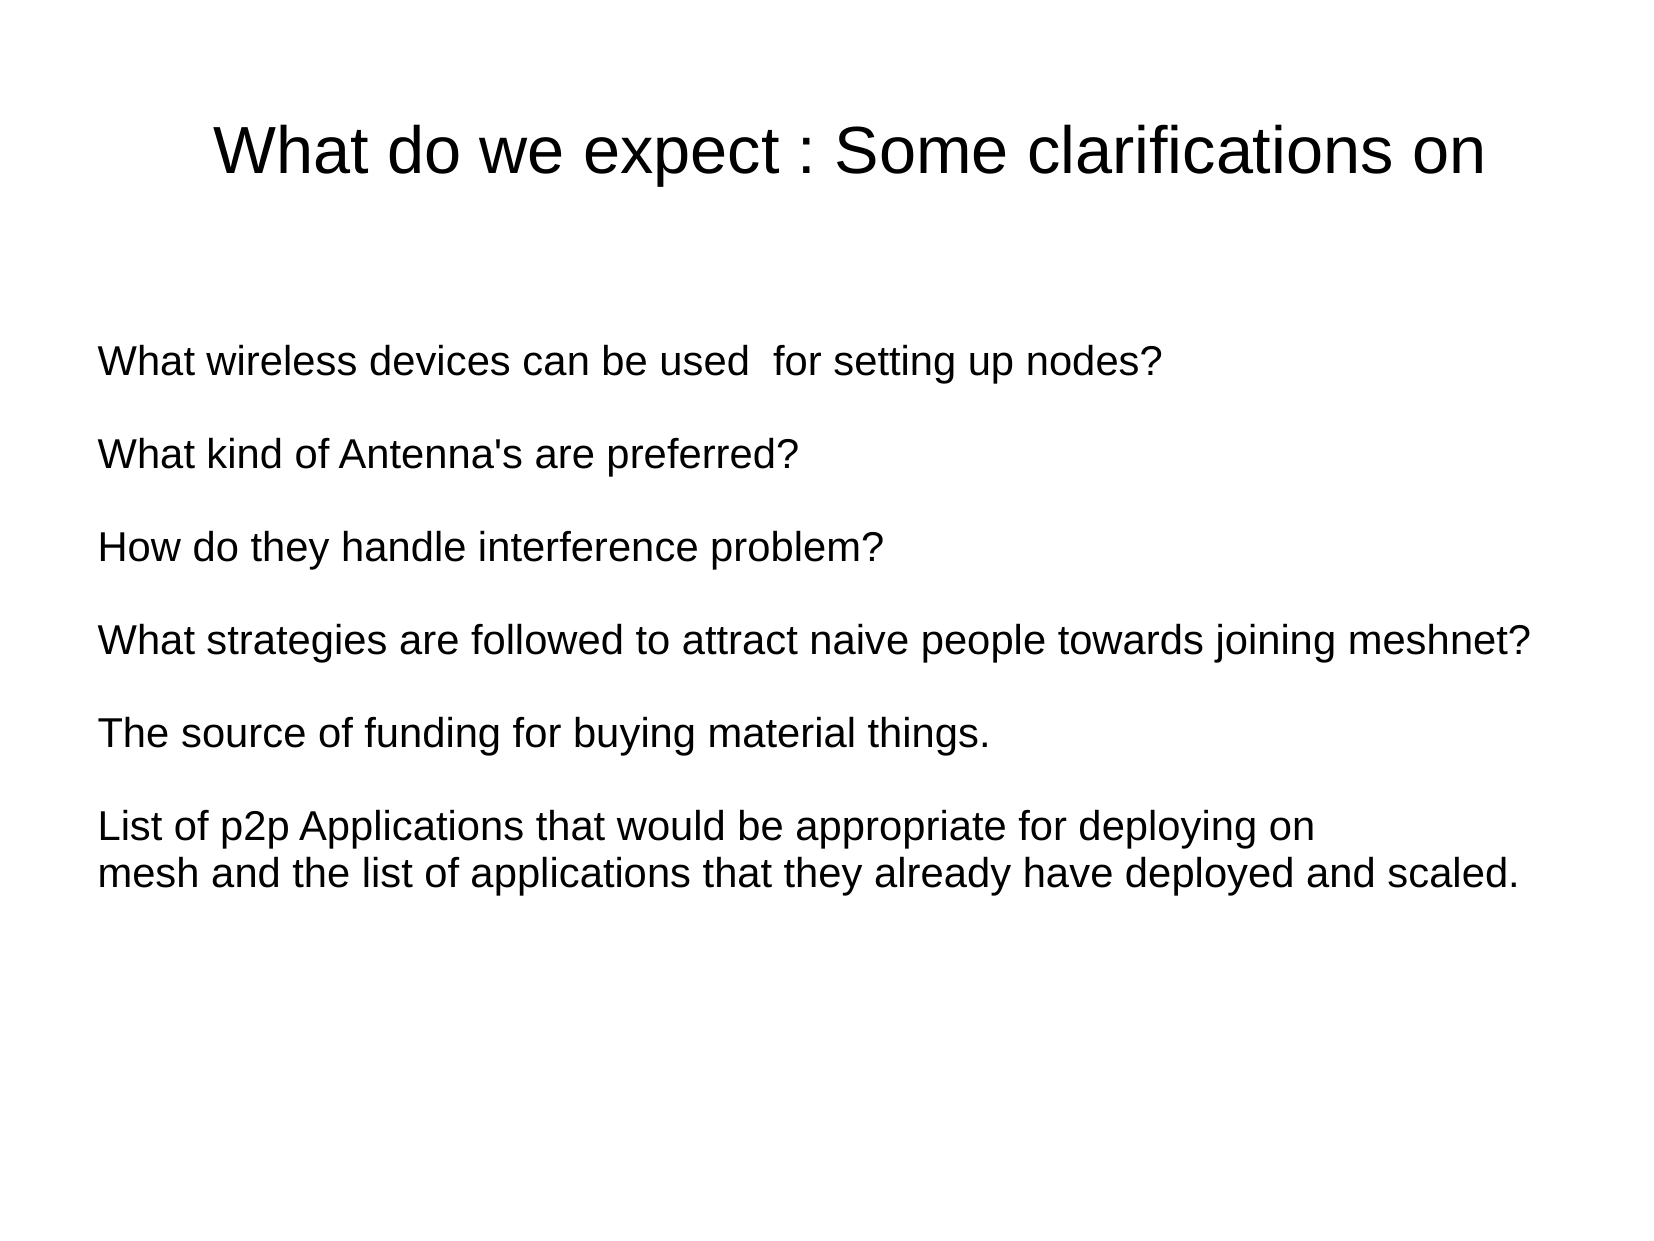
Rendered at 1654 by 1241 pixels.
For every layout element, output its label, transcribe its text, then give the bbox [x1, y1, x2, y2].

text_box What wireless devices can be used for setting up nodes? What kind of Antenna's are preferred? How do they handle interference problem? What strategies are followed to attract naive people towards joining meshnet? The source of funding for buying material things. List of p2p Applications that would be appropriate for deploying on mesh and the list of applications that they already have deployed and scaled. [82, 330, 1595, 997]
title What do we expect : Some clarifications on [106, 47, 1595, 255]
